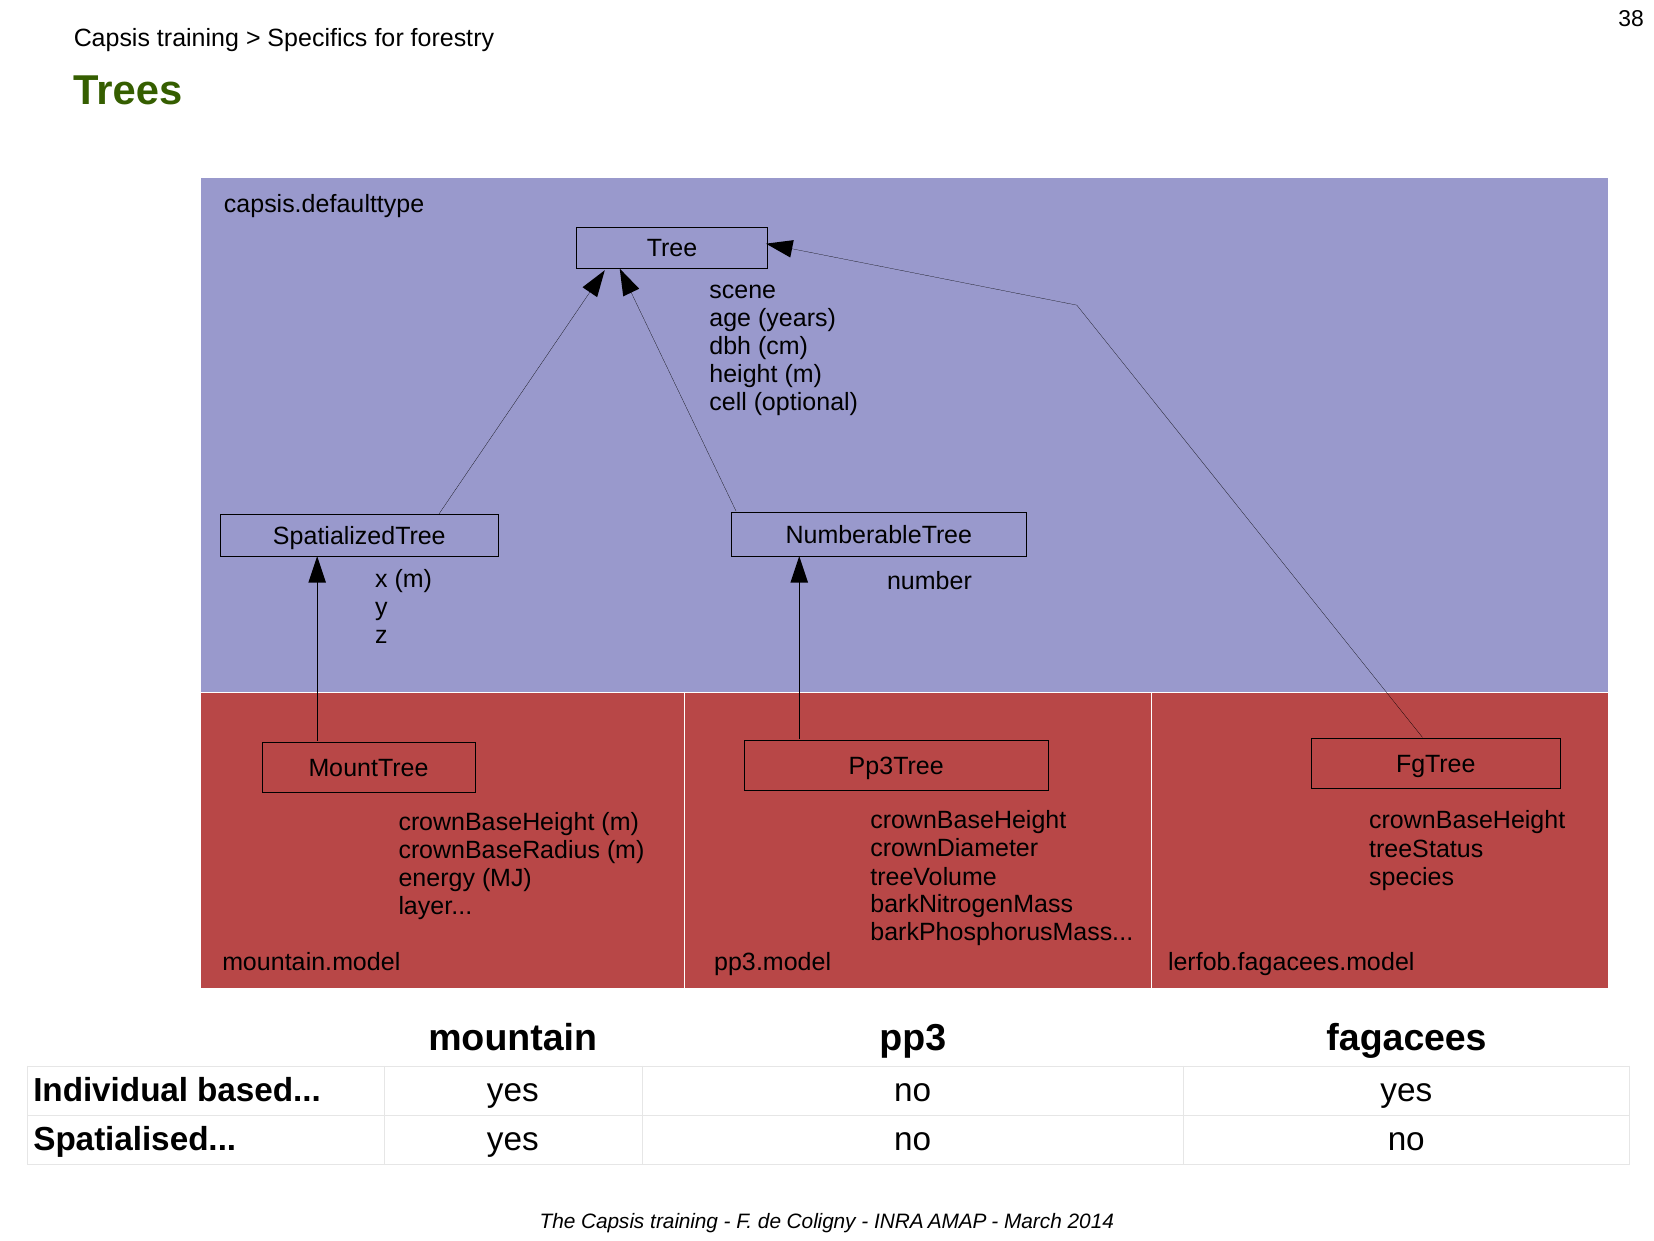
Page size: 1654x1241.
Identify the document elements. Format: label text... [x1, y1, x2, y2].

text_box Trees [58, 59, 1151, 122]
text_box scene age (years) dbh (cm) height (m) cell (optional) [694, 268, 921, 425]
table_header fagacees [1184, 1008, 1629, 1066]
text_box crownBaseHeight crownDiameter treeVolume barkNitrogenMass barkPhosphorusMass... [855, 798, 1151, 955]
text_box Tree [576, 227, 768, 269]
text_box pp3.model [699, 940, 1089, 984]
text_box crownBaseHeight (m) crownBaseRadius (m) energy (MJ) layer... [383, 800, 684, 929]
table_cell yes [385, 1067, 642, 1115]
text_box crownBaseHeight treeStatus species [1354, 798, 1606, 899]
table_header pp3 [642, 1008, 1184, 1066]
table_cell no [643, 1067, 1183, 1115]
text_box Capsis training > Specifics for forestry [59, 16, 1004, 60]
text_box Pp3Tree [744, 740, 1049, 791]
text_box FgTree [1311, 738, 1561, 789]
text_box mountain.model [207, 940, 564, 984]
table_cell Individual based... [28, 1067, 384, 1115]
table_header mountain [384, 1008, 642, 1066]
table_cell Spatialised... [28, 1116, 384, 1164]
table_cell no [643, 1116, 1183, 1164]
text_box lerfob.fagacees.model [1153, 940, 1496, 984]
table_header [27, 1008, 384, 1066]
text_box MountTree [262, 742, 476, 793]
text_box x (m) y z [360, 557, 467, 658]
text_box [200, 177, 1609, 989]
text_box capsis.defaulttype [209, 182, 534, 226]
table_cell yes [1184, 1067, 1629, 1115]
table_cell yes [385, 1116, 642, 1164]
text_box NumberableTree [731, 512, 1027, 557]
text_box number [872, 559, 1032, 603]
text_box SpatializedTree [220, 514, 499, 557]
text_box The Capsis training - F. de Coligny - INRA AMAP - March 2014 [0, 1201, 1654, 1241]
table_cell no [1184, 1116, 1629, 1164]
